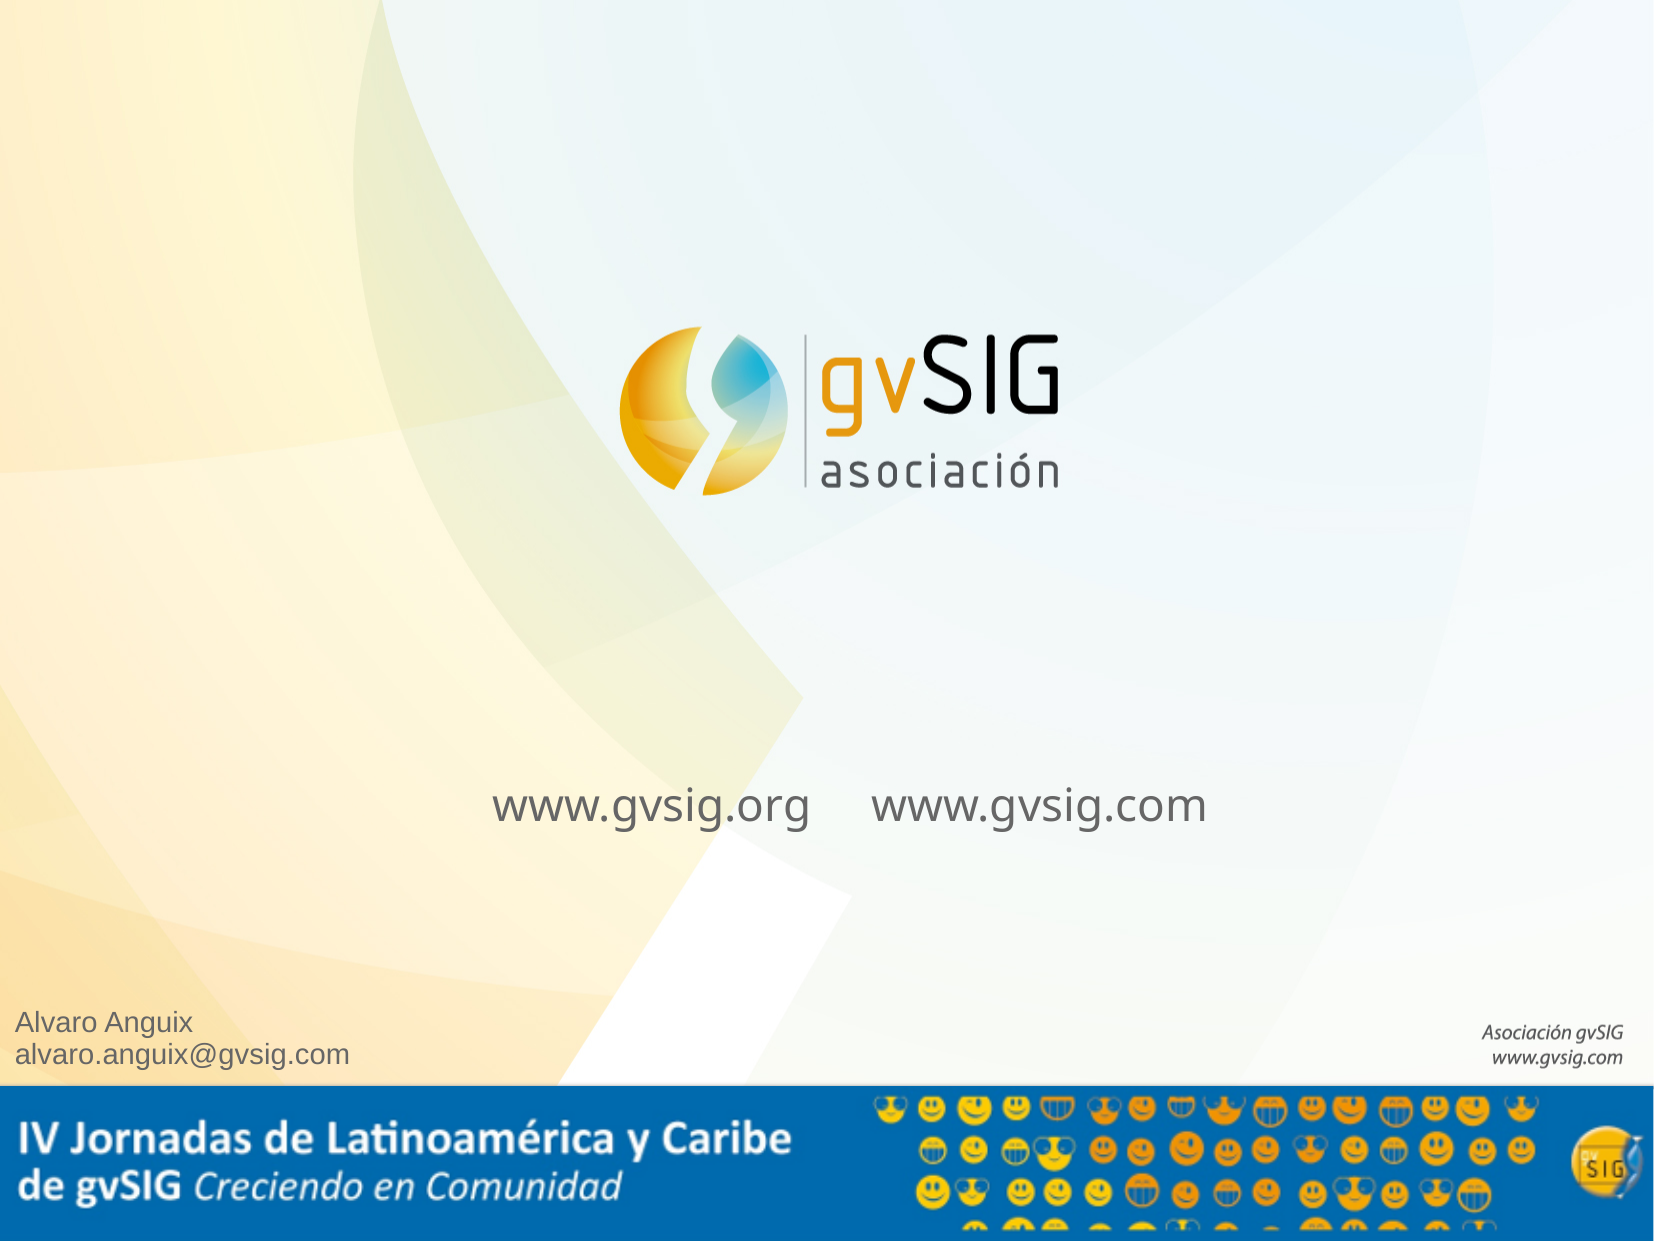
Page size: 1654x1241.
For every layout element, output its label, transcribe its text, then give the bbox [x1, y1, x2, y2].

picture [0, 0, 1654, 1241]
title www.gvsig.org www.gvsig.com [135, 534, 1565, 927]
text_box Alvaro Anguix alvaro.anguix@gvsig.com [0, 998, 384, 1079]
